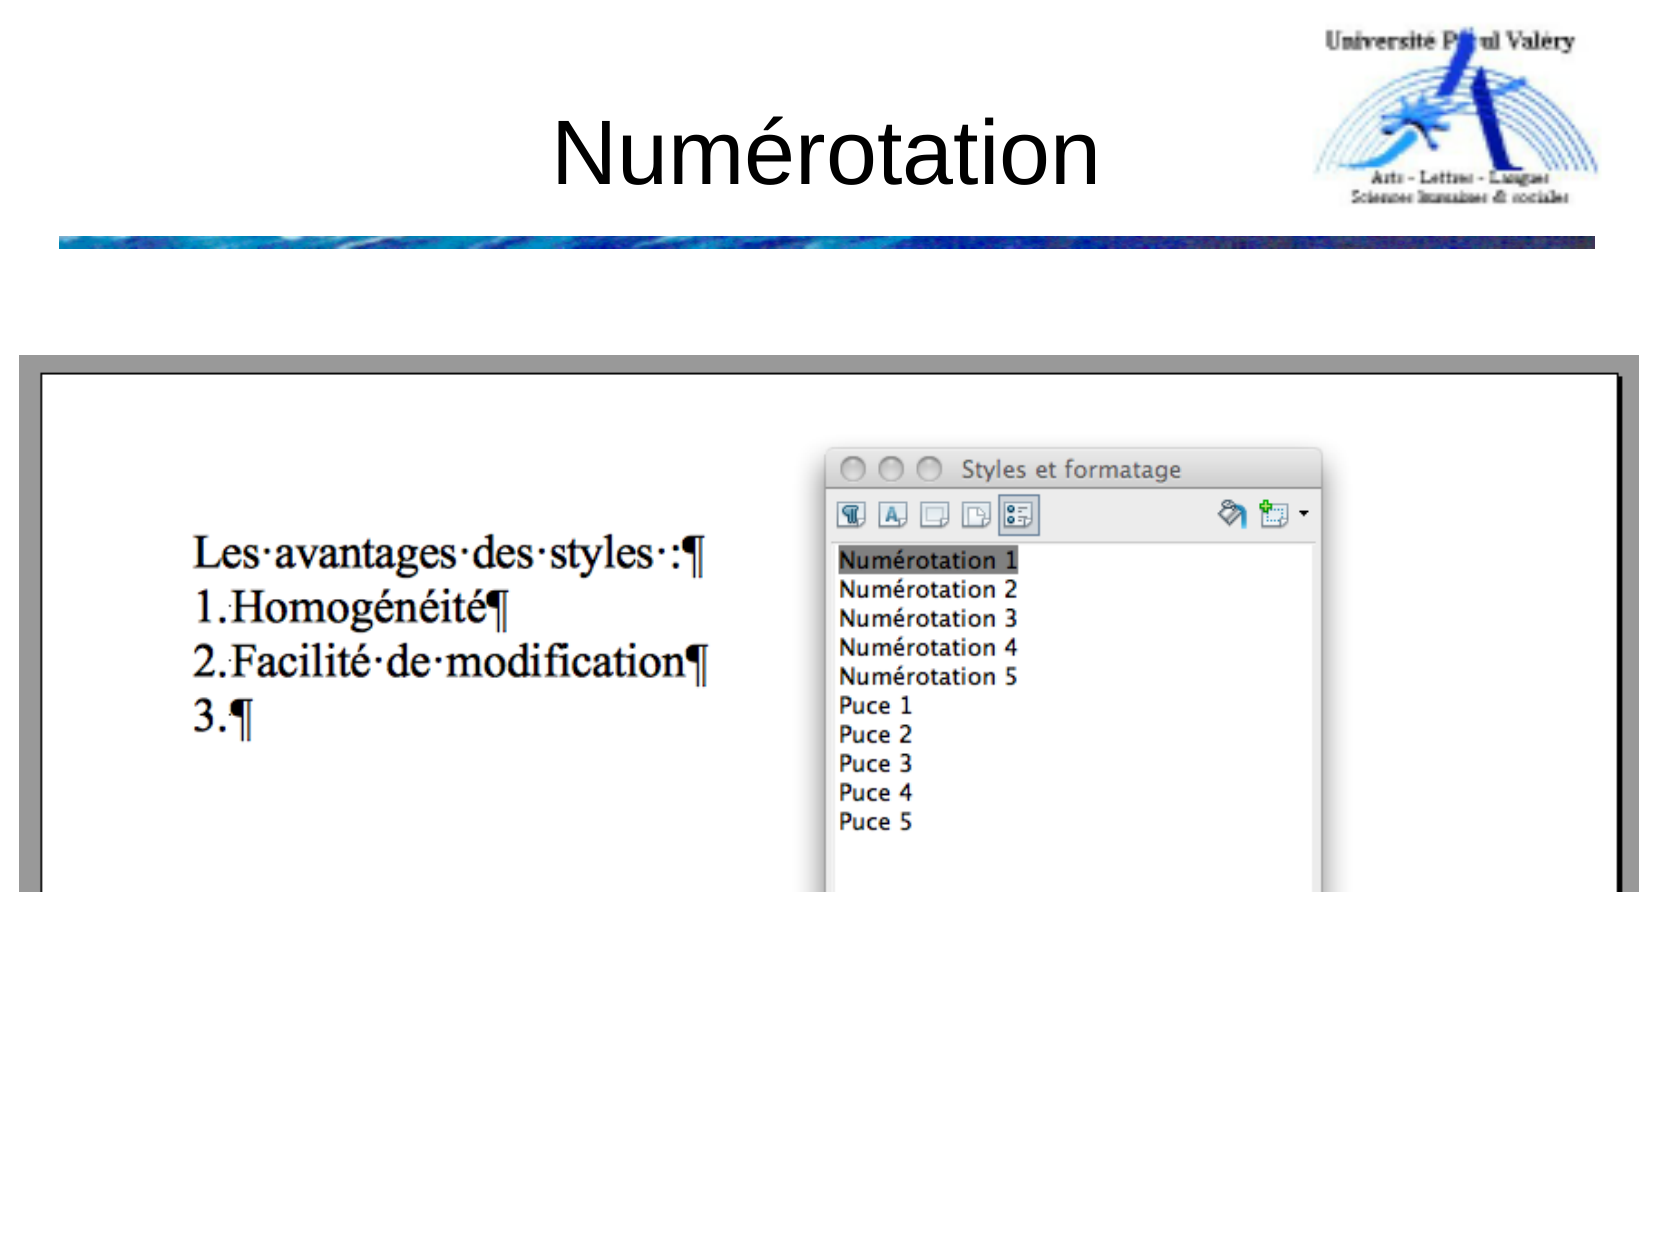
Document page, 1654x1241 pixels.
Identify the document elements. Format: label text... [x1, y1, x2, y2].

picture [59, 236, 81, 244]
title Numérotation [82, 49, 1571, 257]
picture [1262, 0, 1654, 253]
picture [19, 355, 1639, 892]
